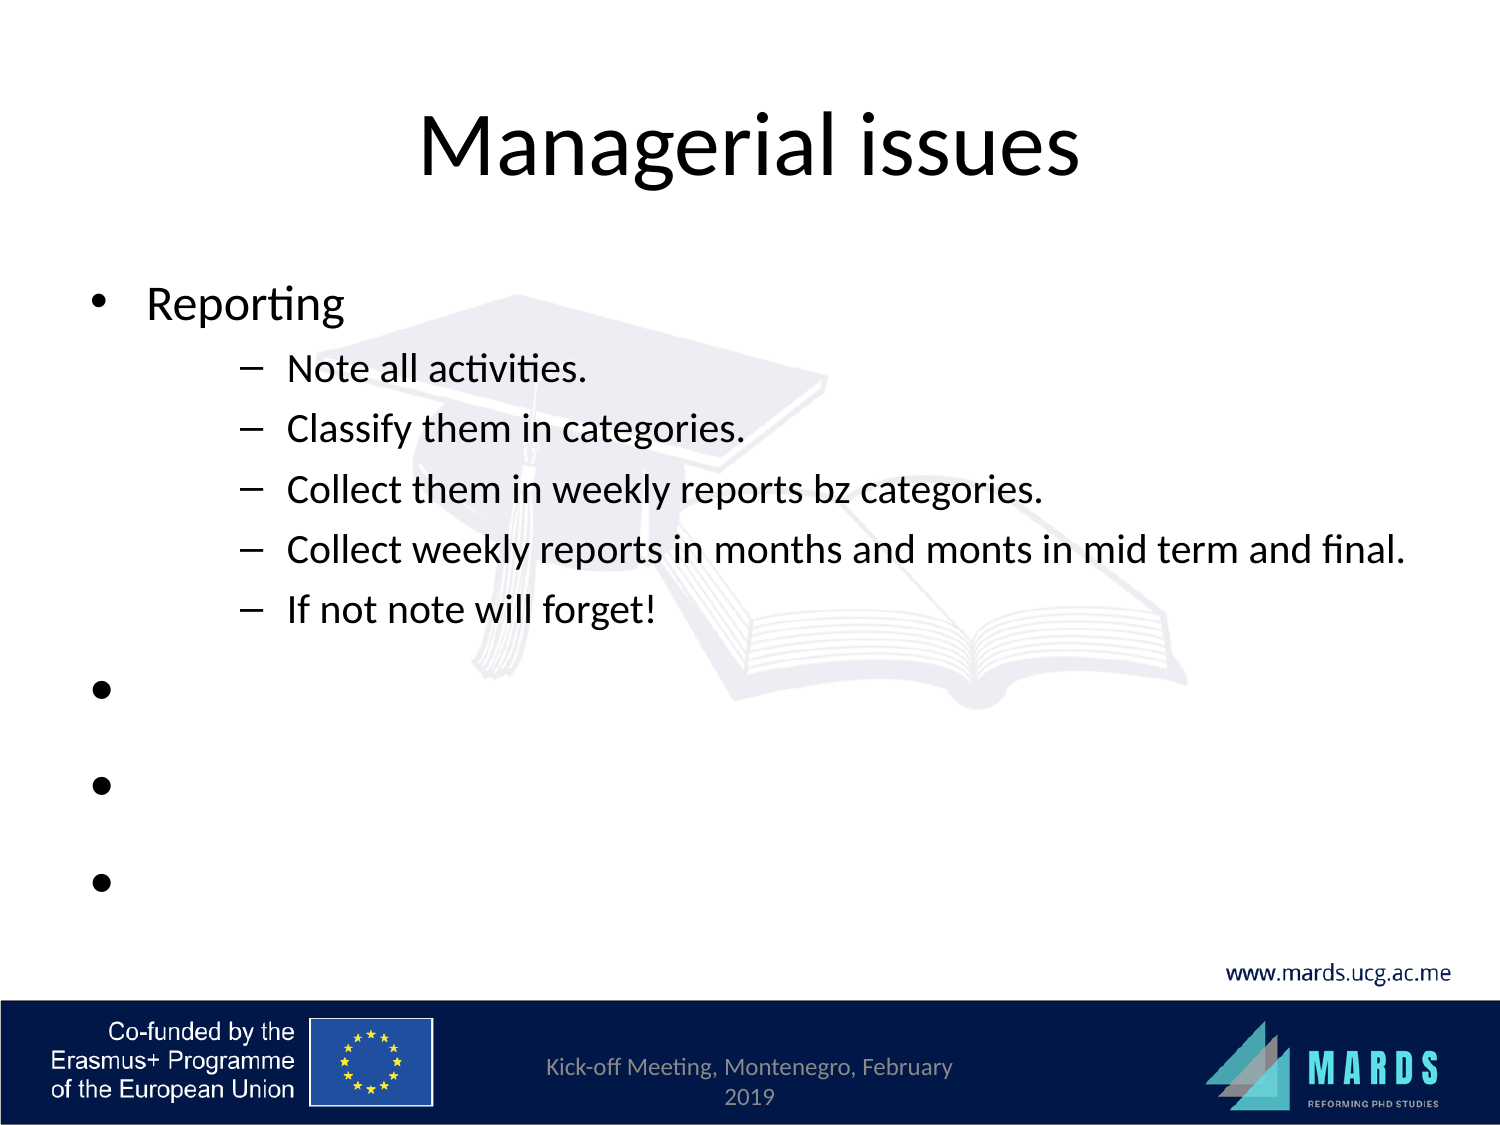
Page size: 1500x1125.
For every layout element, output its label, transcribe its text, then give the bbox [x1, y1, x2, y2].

list Reporting Note all activities. Classify them in categories. Collect them in weekly reports bz categories. Collect weekly reports in months and monts in mid term and final. If not note will forget! [75, 262, 1426, 1005]
text_box Kick-off Meeting, Montenegro, February 2019 [512, 1042, 988, 1103]
title Managerial issues [75, 45, 1426, 233]
